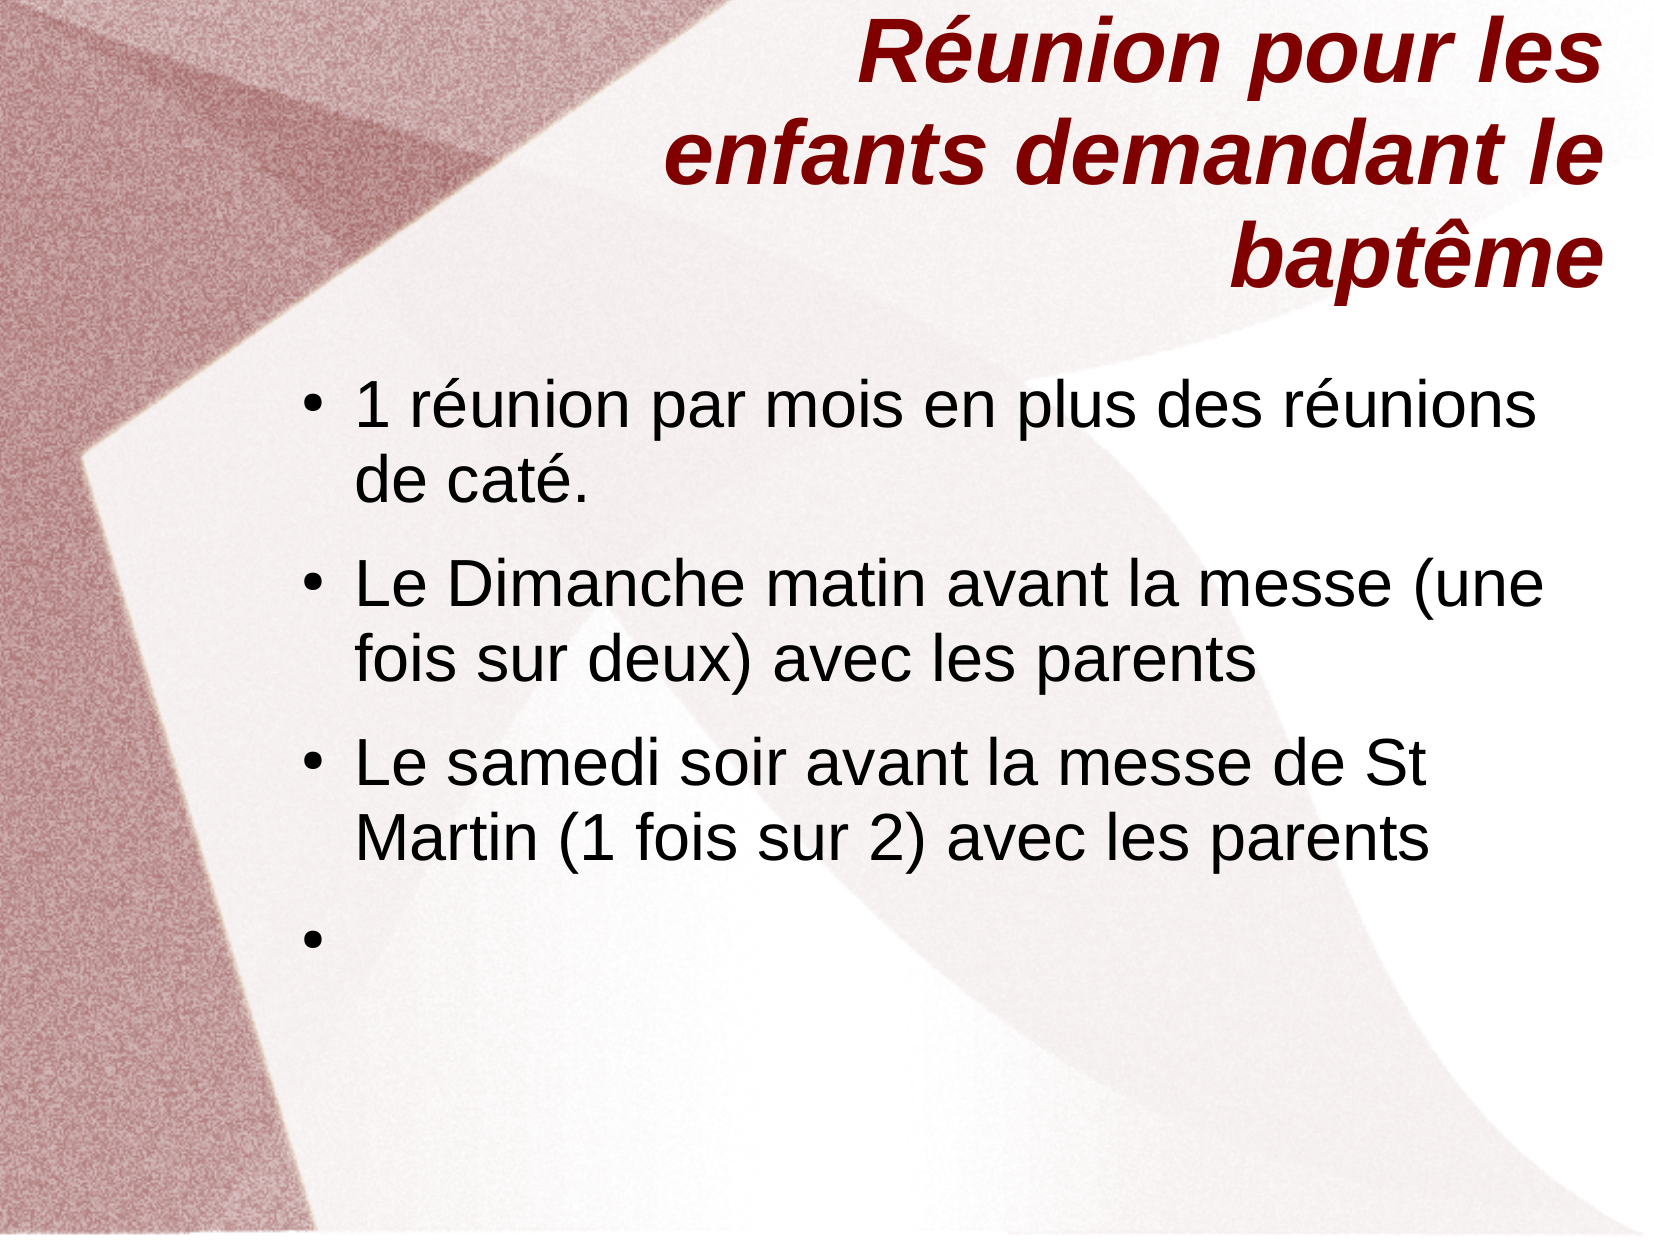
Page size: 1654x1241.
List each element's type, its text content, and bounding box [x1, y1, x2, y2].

picture [0, 0, 1654, 1241]
list 1 réunion par mois en plus des réunions de caté. Le Dimanche matin avant la messe (une fois sur deux) avec les parents Le samedi soir avant la messe de St Martin (1 fois sur 2) avec les parents [283, 366, 1560, 993]
title Réunion pour les enfants demandant le baptême [596, 0, 1607, 307]
